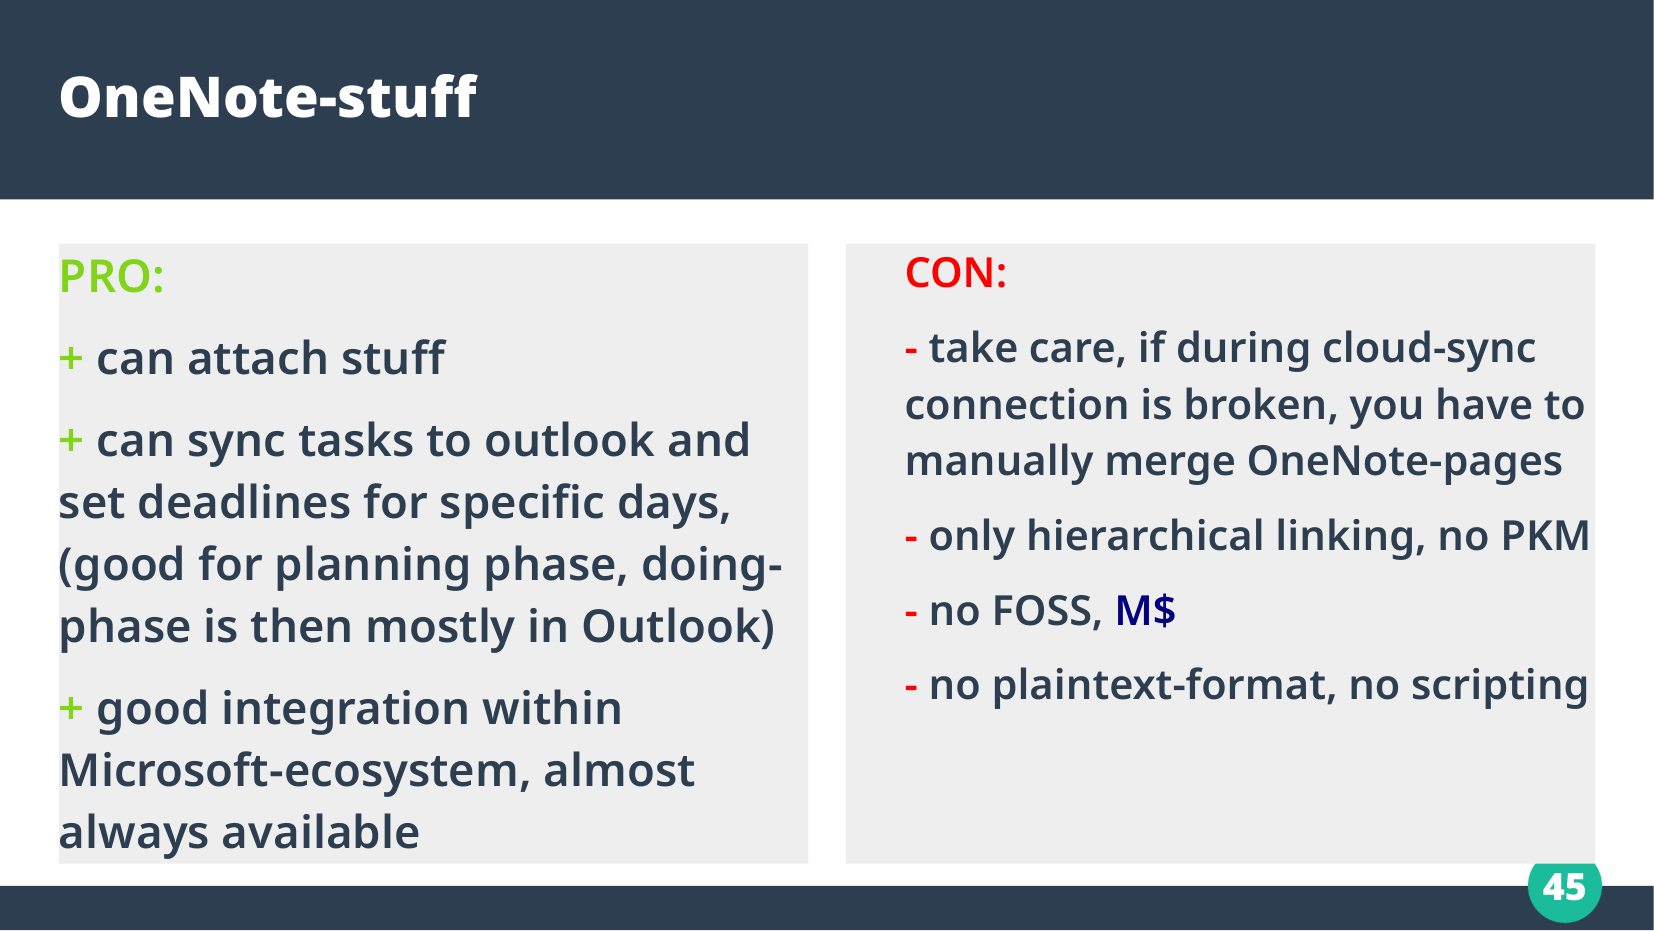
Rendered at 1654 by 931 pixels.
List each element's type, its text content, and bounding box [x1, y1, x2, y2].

list PRO: + can attach stuff + can sync tasks to outlook and set deadlines for specific days, (good for planning phase, doing-phase is then mostly in Outlook) + good integration within Microsoft-ecosystem, almost always available [59, 243, 809, 864]
title OneNote-stuff [59, 37, 1595, 155]
list CON: - take care, if during cloud-sync connection is broken, you have to manually merge OneNote-pages - only hierarchical linking, no PKM - no FOSS, M$ - no plaintext-format, no scripting [845, 243, 1596, 864]
